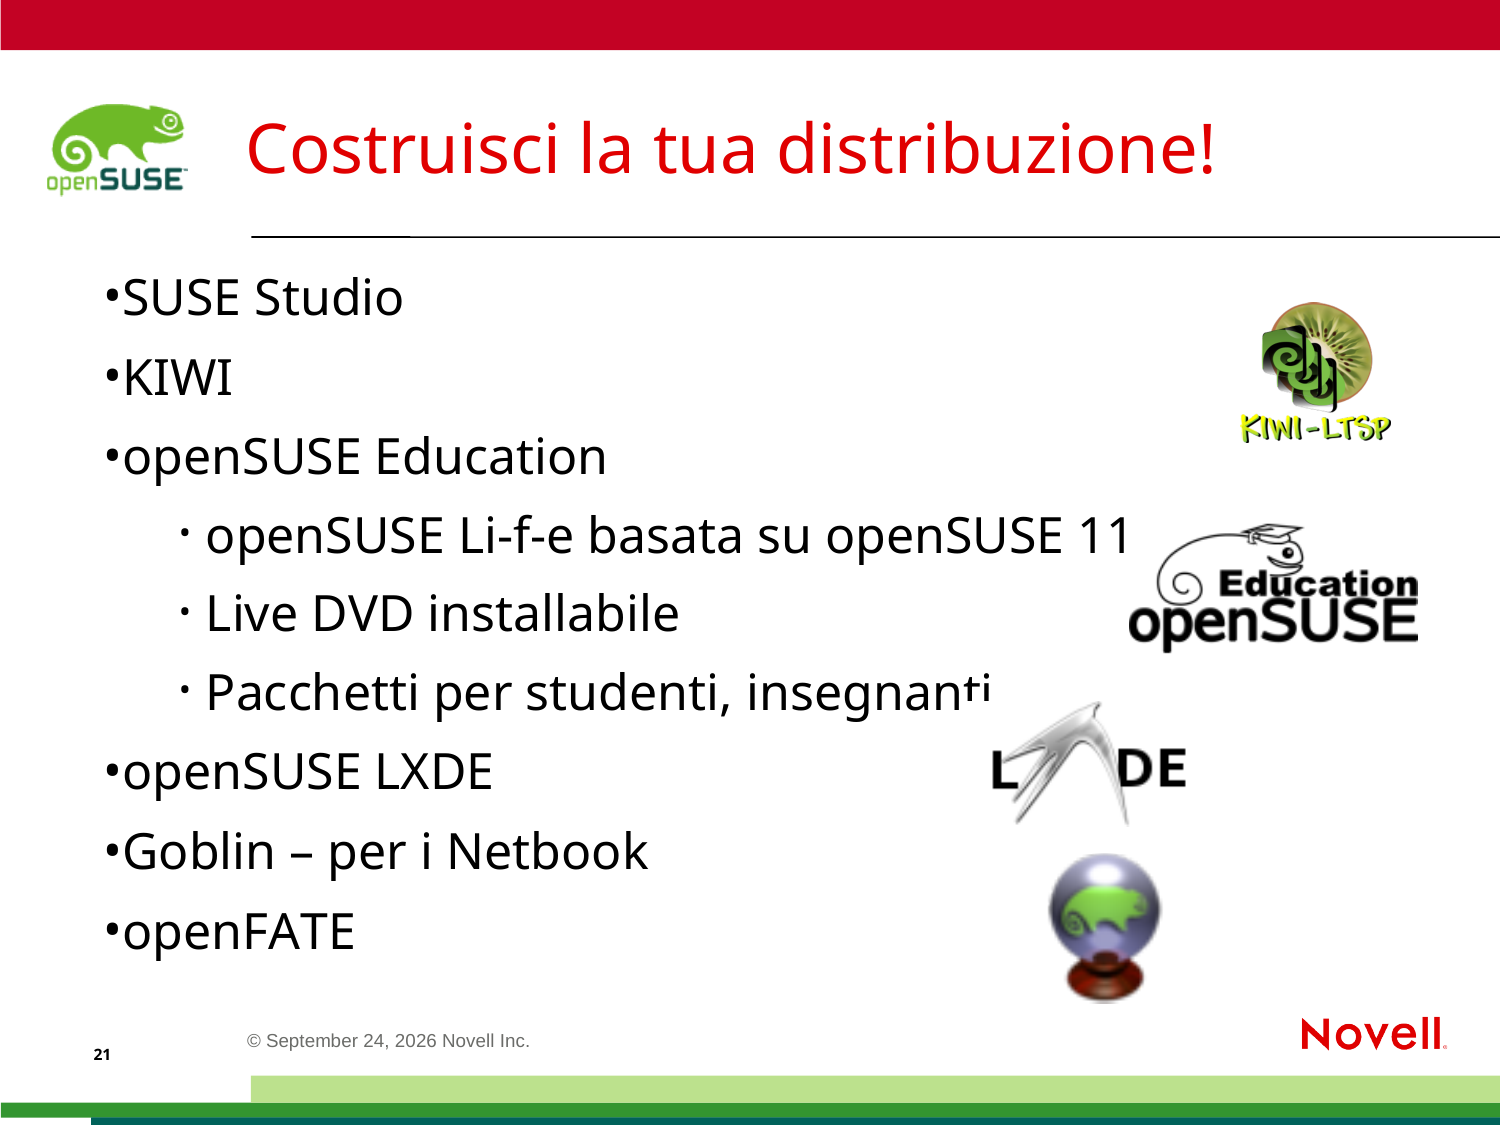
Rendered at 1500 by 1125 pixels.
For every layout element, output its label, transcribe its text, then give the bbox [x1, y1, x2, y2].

title Costruisci la tua distribuzione! [245, 68, 1408, 231]
picture [1129, 499, 1418, 680]
picture [1295, 1011, 1453, 1056]
picture [1031, 853, 1182, 1004]
picture [47, 104, 188, 197]
list SUSE Studio KIWI openSUSE Education openSUSE Li-f-e basata su openSUSE 11.1 Live DVD installabile Pacchetti per studenti, insegnanti... openSUSE LXDE Goblin – per i Netbook openFATE [103, 262, 1385, 979]
picture [1240, 302, 1391, 443]
picture [960, 701, 1211, 827]
